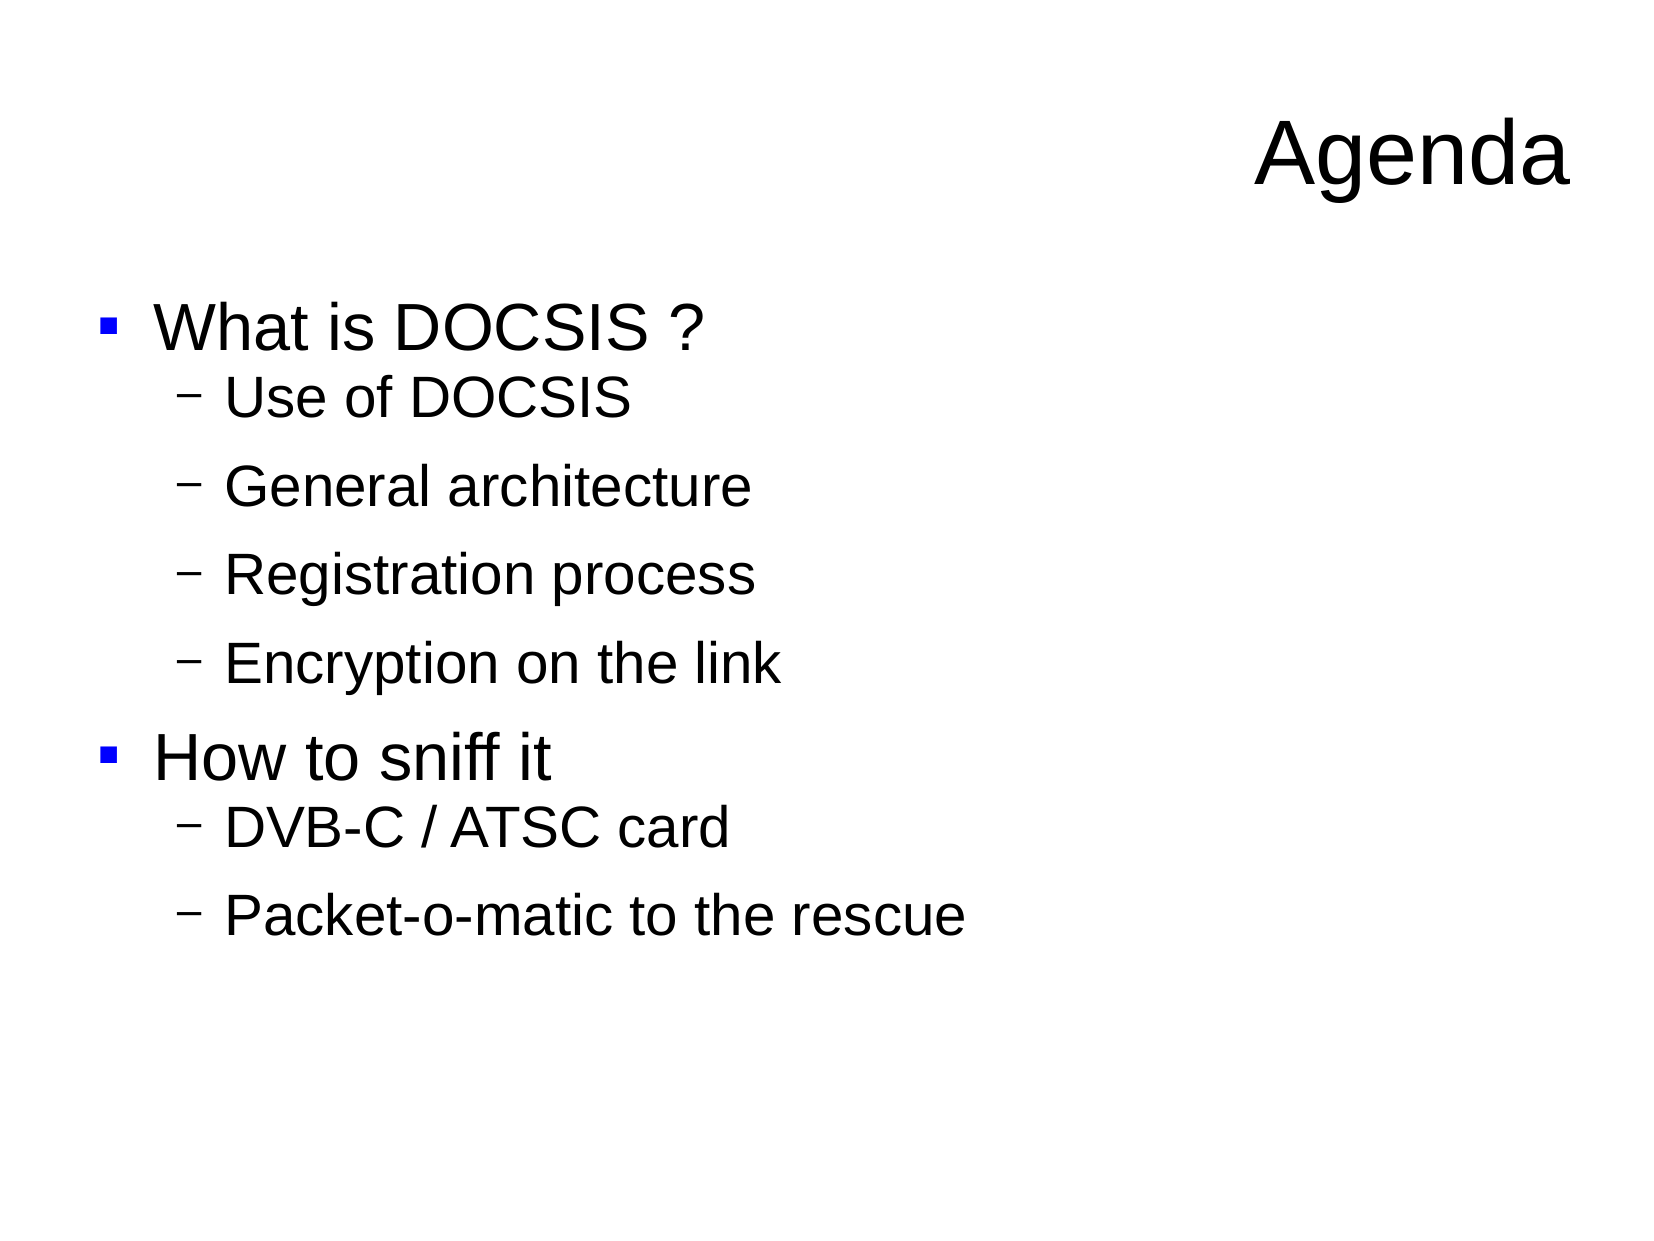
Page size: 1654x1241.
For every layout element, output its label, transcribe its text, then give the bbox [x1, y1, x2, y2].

list What is DOCSIS ? Use of DOCSIS General architecture Registration process Encryption on the link How to sniff it DVB-C / ATSC card Packet-o-matic to the rescue [82, 290, 1571, 1109]
title Agenda [82, 49, 1571, 257]
